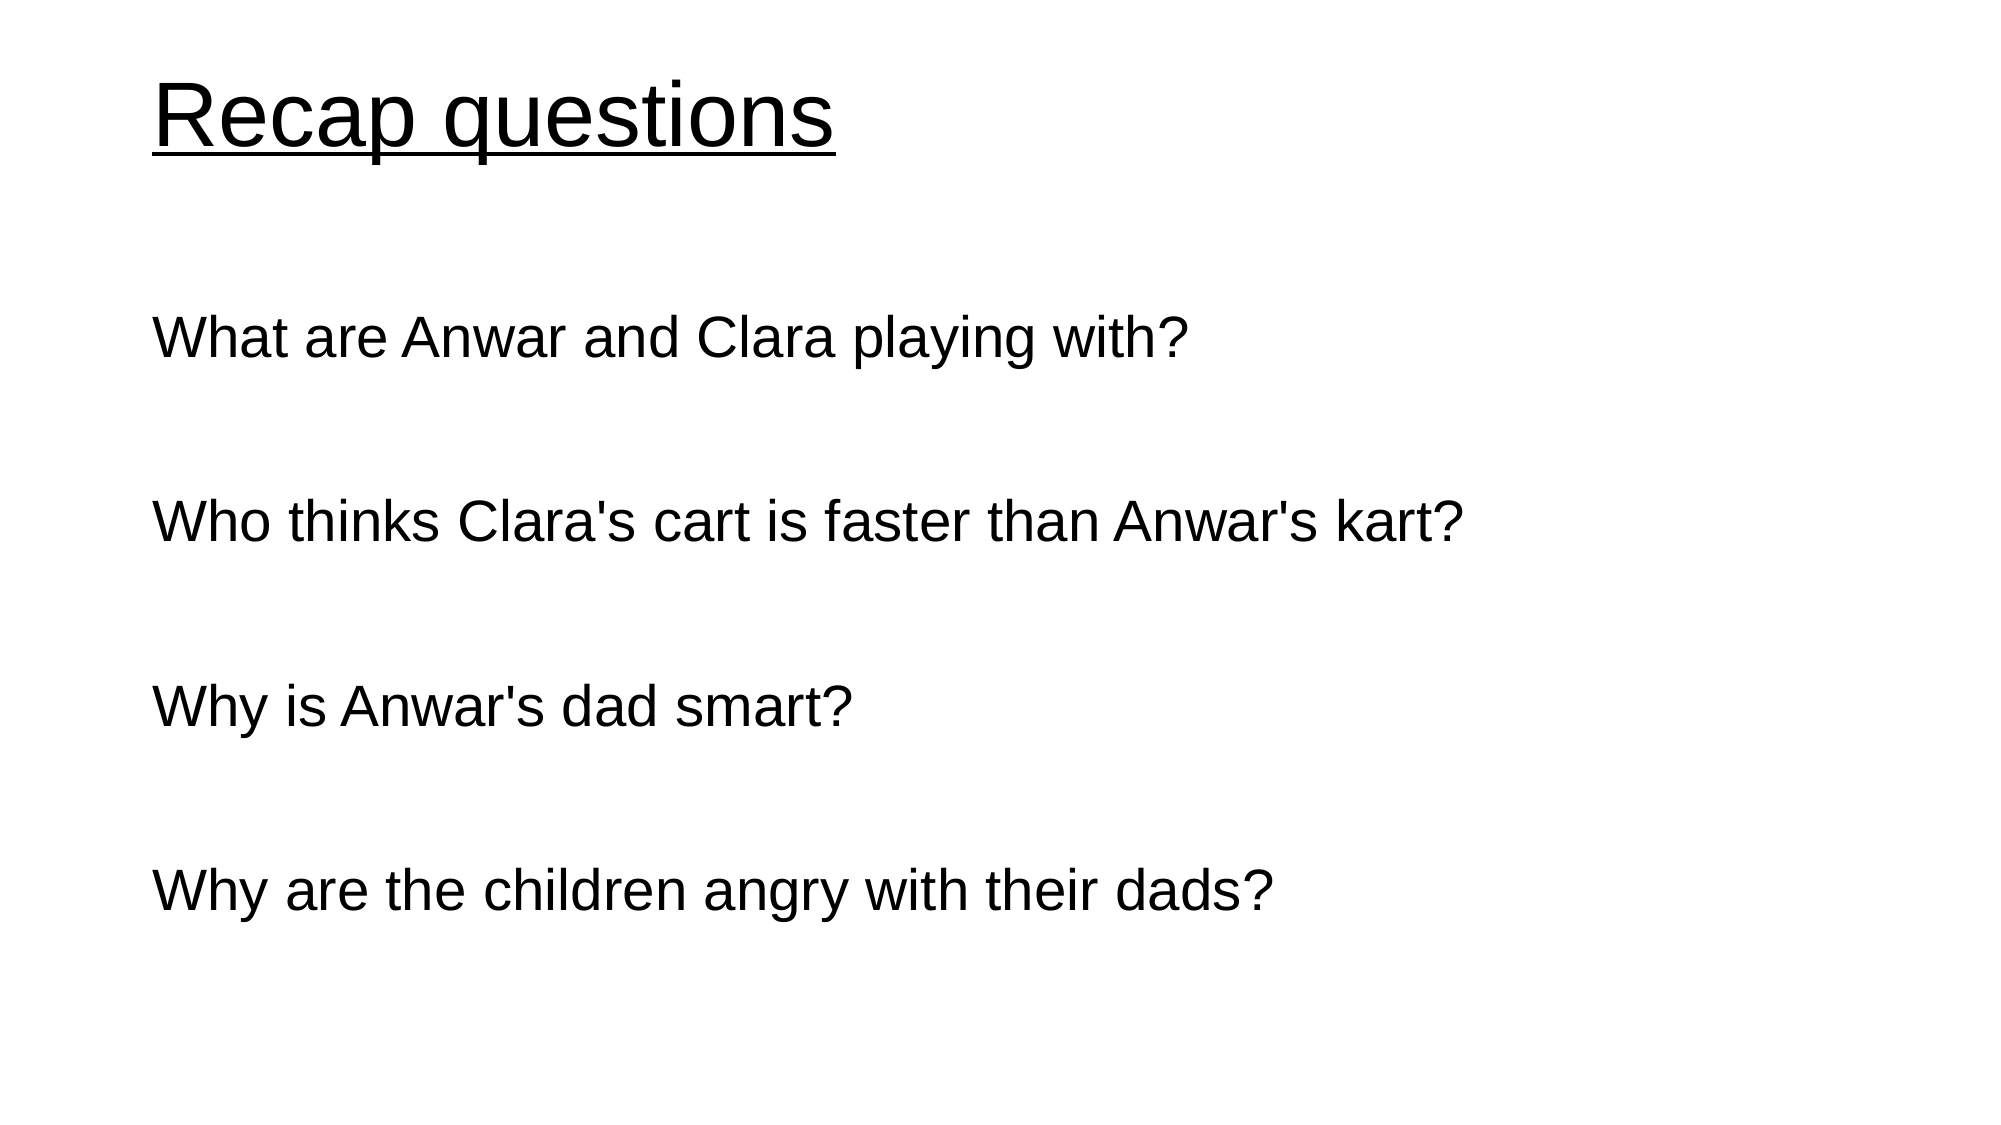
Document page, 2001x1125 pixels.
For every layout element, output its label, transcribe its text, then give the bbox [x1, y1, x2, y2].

list What are Anwar and Clara playing with? Who thinks Clara's cart is faster than Anwar's kart? Why is Anwar's dad smart? Why are the children angry with their dads? [137, 299, 1863, 1014]
title Recap questions [137, 59, 1863, 278]
